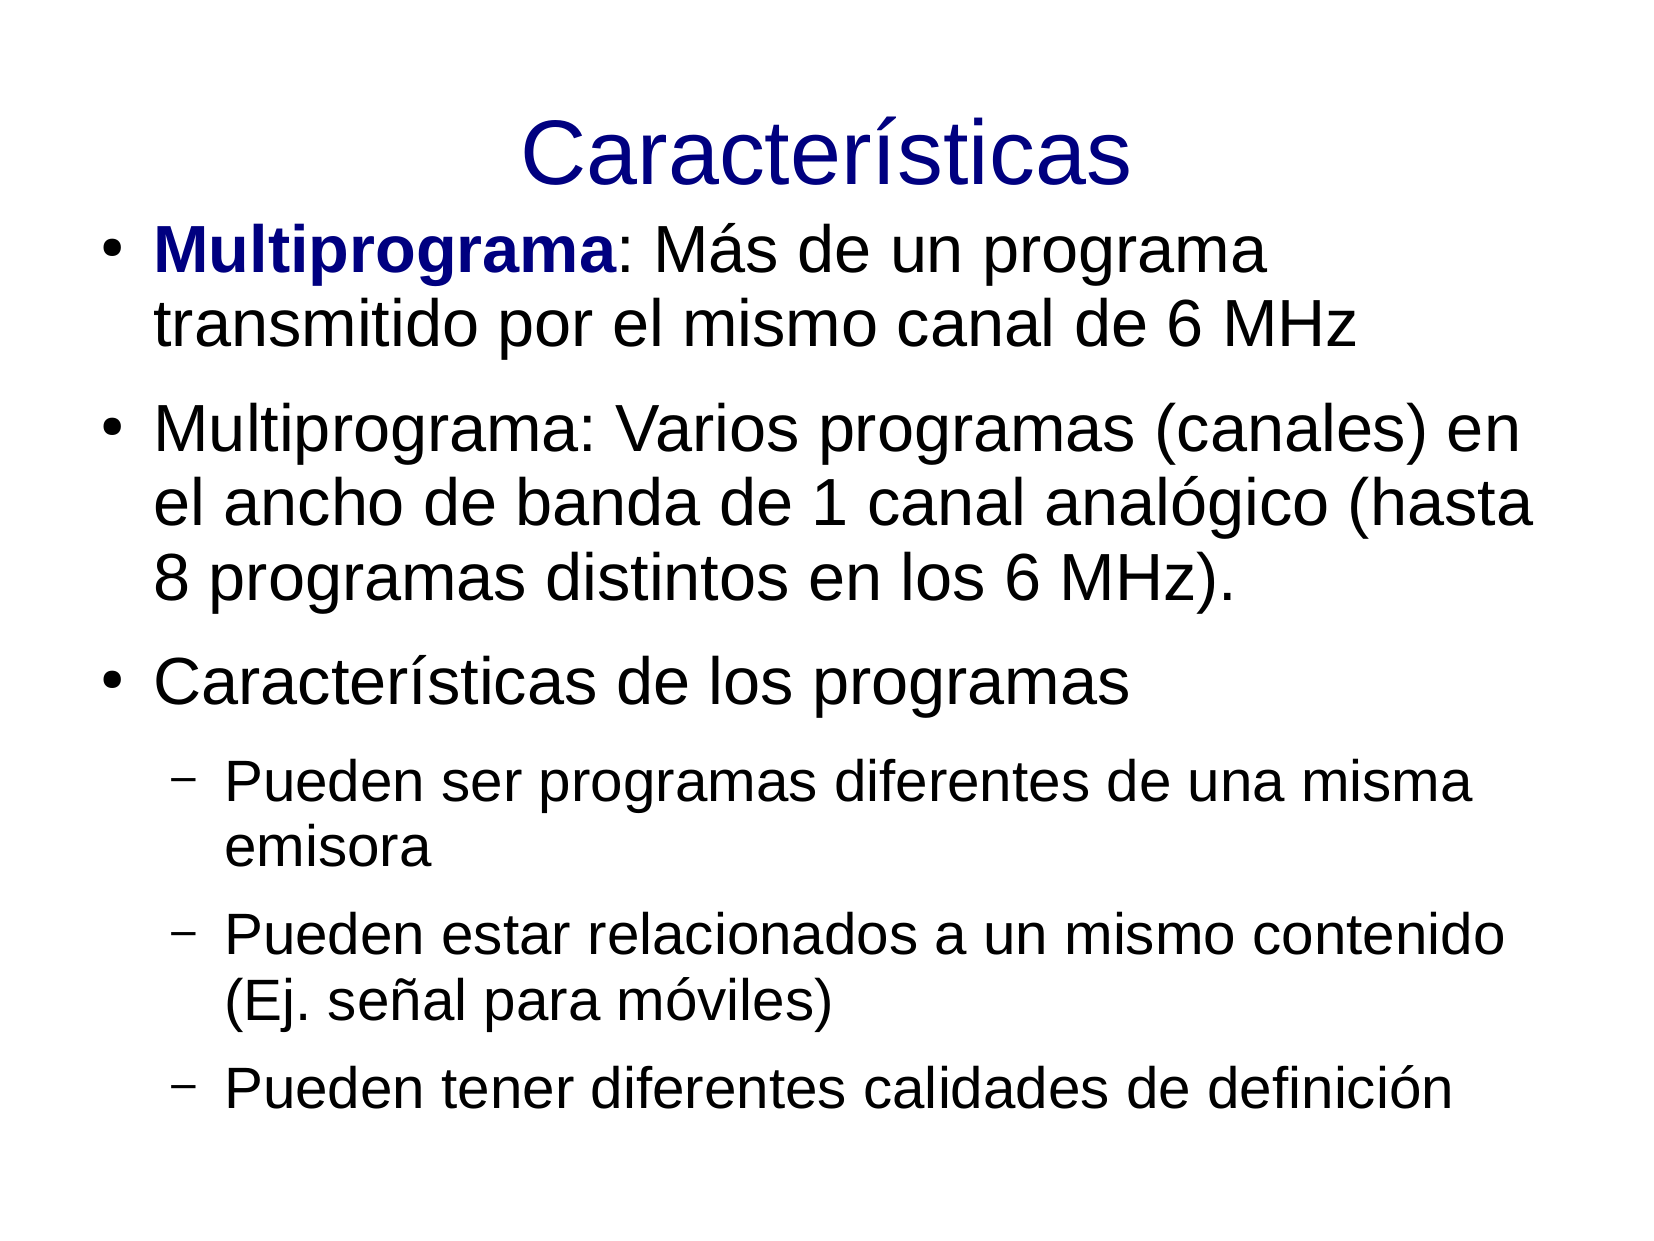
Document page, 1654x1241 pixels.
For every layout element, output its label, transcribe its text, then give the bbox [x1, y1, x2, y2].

title Características [82, 49, 1571, 257]
list Multiprograma: Más de un programa transmitido por el mismo canal de 6 MHz Multiprograma: Varios programas (canales) en el ancho de banda de 1 canal analógico (hasta 8 programas distintos en los 6 MHz). Características de los programas Pueden ser programas diferentes de una misma emisora Pueden estar relacionados a un mismo contenido (Ej. señal para móviles) Pueden tener diferentes calidades de definición [82, 211, 1538, 1144]
